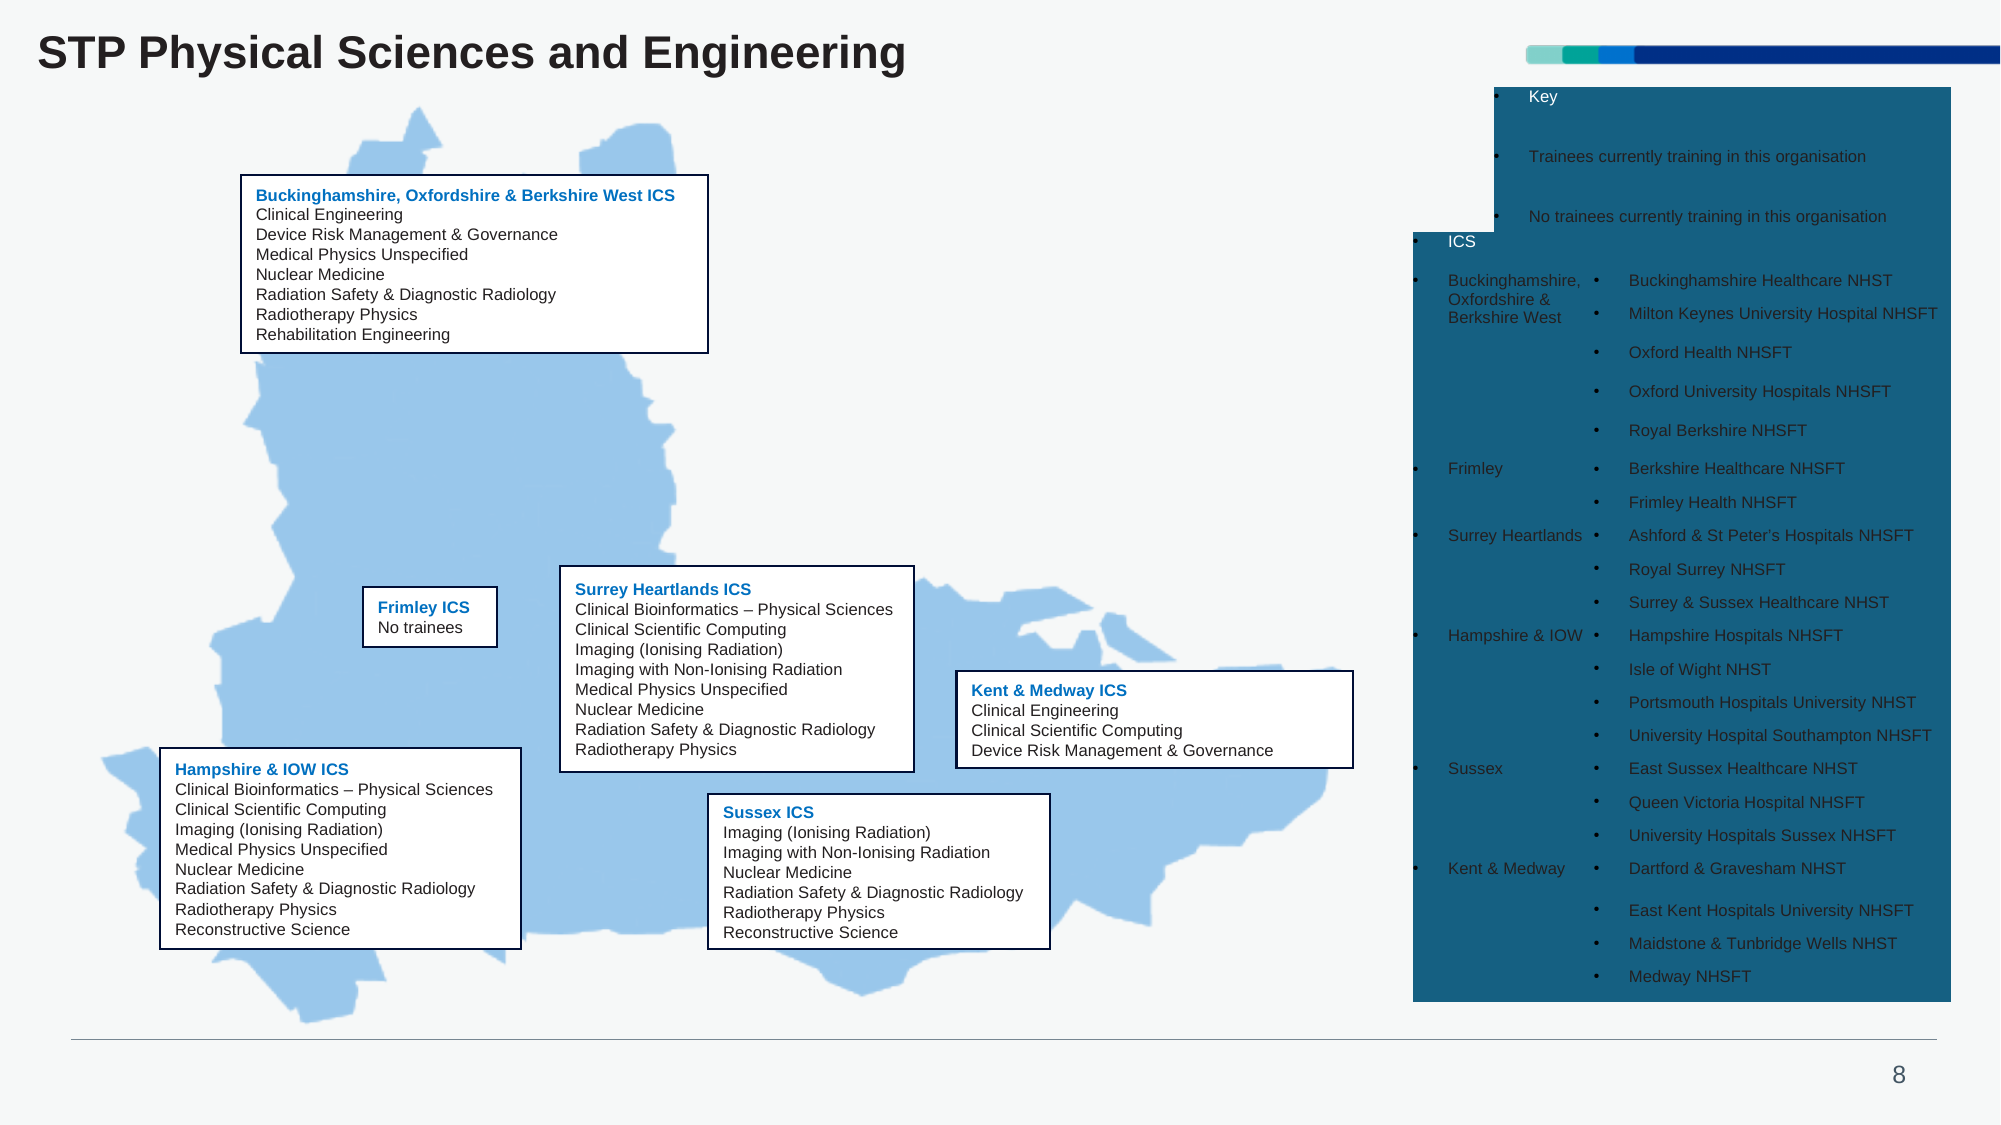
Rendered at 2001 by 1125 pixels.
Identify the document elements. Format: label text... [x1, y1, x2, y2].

text_box Buckinghamshire, Oxfordshire & Berkshire West ICS Clinical Engineering Device Risk Management & Governance Medical Physics Unspecified Nuclear Medicine Radiation Safety & Diagnostic Radiology Radiotherapy Physics Rehabilitation Engineering [241, 175, 708, 353]
table_cell No trainees currently training in this organisation [1494, 207, 1893, 267]
table_cell University Hospital Southampton NHSFT [1594, 726, 1951, 760]
table_cell Trainees currently training in this organisation [1494, 147, 1893, 207]
table_cell Hampshire Hospitals NHSFT [1594, 626, 1951, 660]
text_box Kent & Medway ICS Clinical Engineering Clinical Scientific Computing Device Risk Management & Governance [957, 671, 1353, 768]
table_cell Royal Surrey NHSFT [1594, 560, 1951, 593]
table_cell Surrey & Sussex Healthcare NHST [1594, 593, 1951, 626]
table_cell East Kent Hospitals University NHSFT [1594, 901, 1951, 934]
table_cell [1893, 147, 1951, 207]
table_cell Oxford Health NHSFT [1594, 343, 1951, 382]
table_cell Frimley Health NHSFT [1594, 493, 1951, 526]
table_cell Berkshire Healthcare NHSFT [1594, 460, 1951, 493]
table_cell Isle of Wight NHST [1594, 660, 1951, 693]
table_cell Maidstone & Tunbridge Wells NHST [1594, 934, 1951, 967]
table_header Organisation [1594, 267, 1951, 271]
table_cell Kent & Medway [1413, 860, 1594, 1002]
table_cell Surrey Heartlands [1413, 526, 1594, 626]
table_cell Milton Keynes University Hospital NHSFT [1594, 304, 1951, 343]
table_cell Oxford University Hospitals NHSFT [1594, 382, 1951, 421]
table_cell [1893, 207, 1951, 267]
picture [75, 90, 1371, 1047]
table_cell University Hospitals Sussex NHSFT [1594, 826, 1951, 860]
table_cell Buckinghamshire Healthcare NHST [1594, 271, 1951, 304]
table_cell Medway NHSFT [1594, 967, 1951, 1002]
table_cell Dartford & Gravesham NHST [1594, 860, 1951, 901]
table_cell Portsmouth Hospitals University NHST [1594, 693, 1951, 726]
table_header ICS [1413, 232, 1594, 271]
text_box Surrey Heartlands ICS Clinical Bioinformatics – Physical Sciences Clinical Scientific Computing Imaging (Ionising Radiation) Imaging with Non-Ionising Radiation Medical Physics Unspecified Nuclear Medicine Radiation Safety & Diagnostic Radiology Radiotherapy Physics [560, 566, 914, 772]
table_cell Buckinghamshire, Oxfordshire & Berkshire West [1413, 271, 1594, 460]
text_box STP Physical Sciences and Engineering [22, 15, 1122, 86]
table_cell Royal Berkshire NHSFT [1594, 421, 1951, 460]
table_cell Hampshire & IOW [1413, 626, 1594, 760]
table_cell Ashford & St Peter’s Hospitals NHSFT [1594, 526, 1951, 560]
table_header [1893, 87, 1951, 147]
text_box Sussex ICS Imaging (Ionising Radiation) Imaging with Non-Ionising Radiation Nuclear Medicine Radiation Safety & Diagnostic Radiology Radiotherapy Physics Reconstructive Science [708, 794, 1050, 949]
table_header Key [1494, 87, 1893, 147]
text_box Frimley ICS No trainees [363, 587, 497, 647]
table_cell Queen Victoria Hospital NHSFT [1594, 793, 1951, 826]
text_box Hampshire & IOW ICS Clinical Bioinformatics – Physical Sciences Clinical Scientific Computing Imaging (Ionising Radiation) Medical Physics Unspecified Nuclear Medicine Radiation Safety & Diagnostic Radiology Radiotherapy Physics Reconstructive Science [160, 748, 521, 949]
table_cell Sussex [1413, 760, 1594, 860]
table_cell East Sussex Healthcare NHST [1594, 760, 1951, 793]
table_cell Frimley [1413, 460, 1594, 526]
